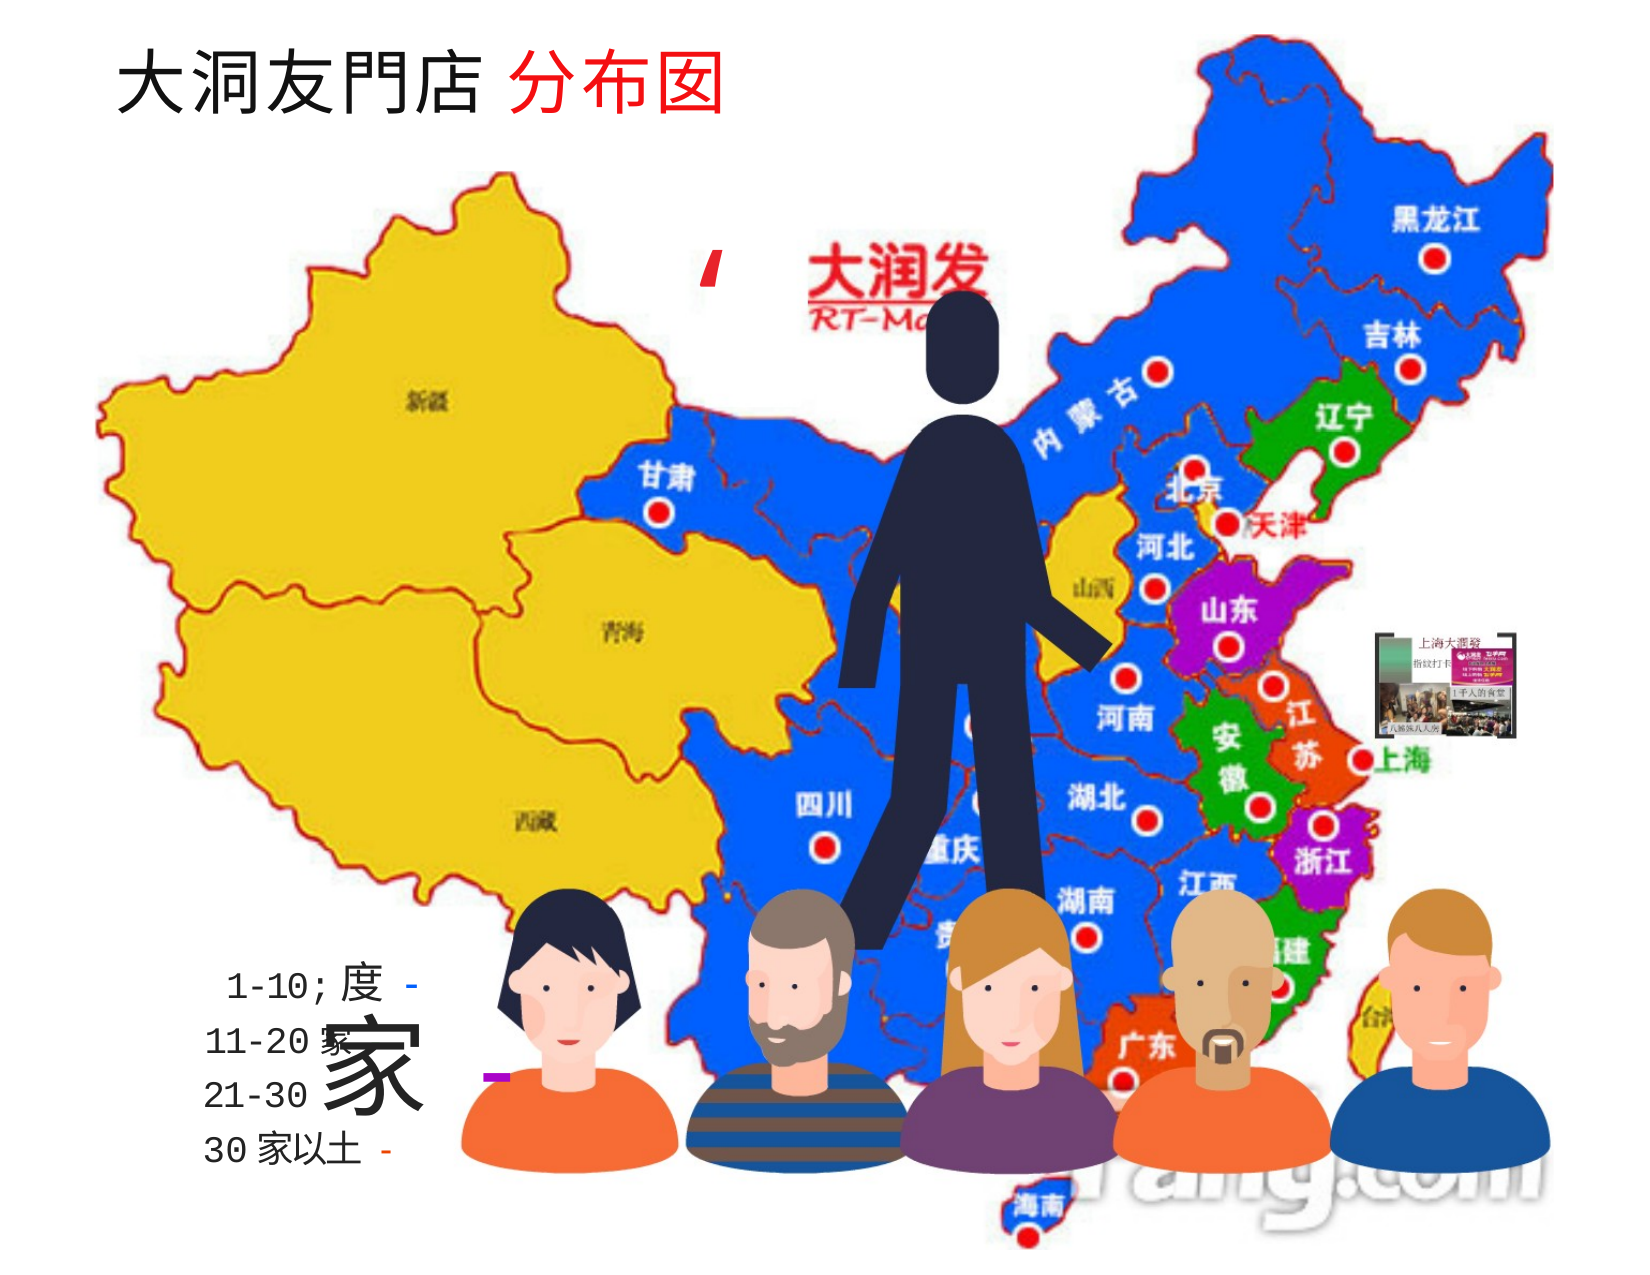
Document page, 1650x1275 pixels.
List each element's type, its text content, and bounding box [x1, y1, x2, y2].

text_box 大洞友門店 分布囡 ‘ [113, 37, 892, 390]
text_box 30家以土 - [200, 1125, 544, 1175]
text_box 21-30家 - [200, 997, 543, 1125]
text_box [94, 34, 1554, 1249]
text_box 1-10;度 - [223, 954, 544, 1011]
